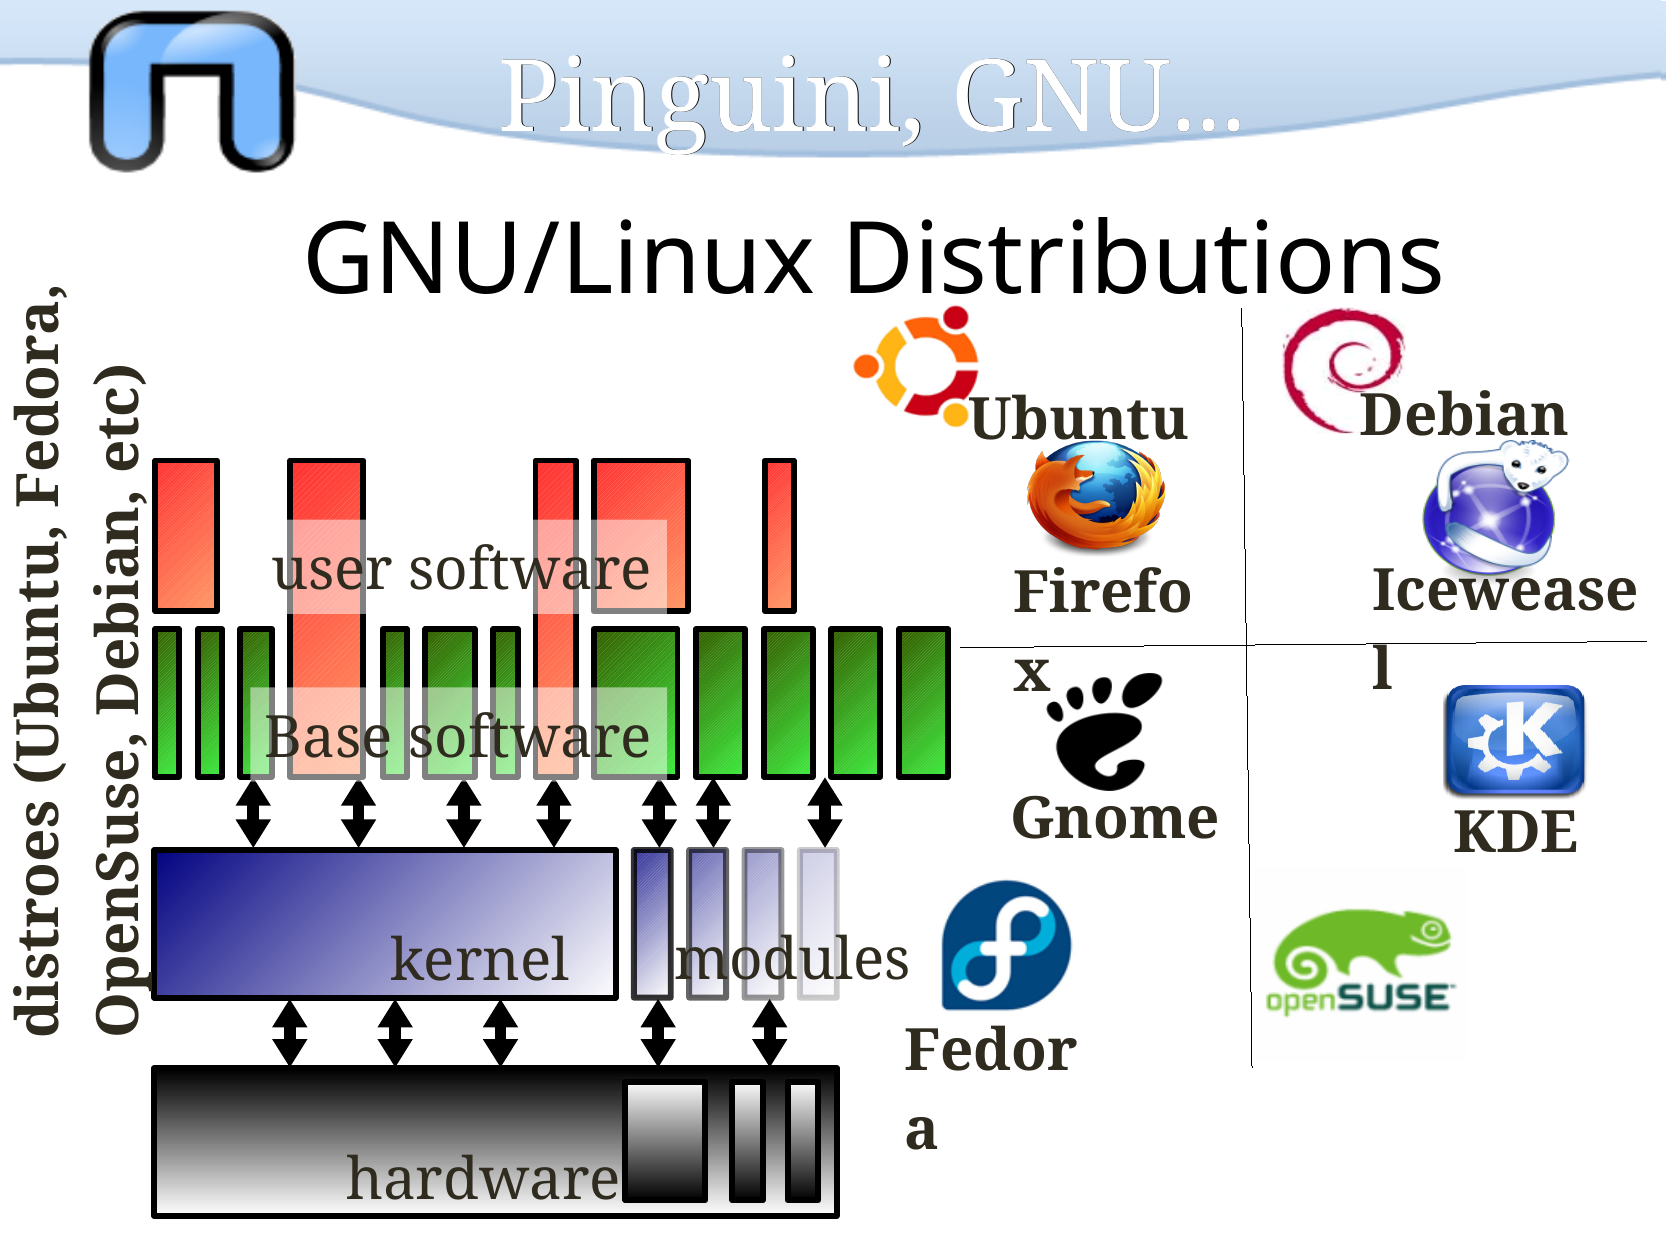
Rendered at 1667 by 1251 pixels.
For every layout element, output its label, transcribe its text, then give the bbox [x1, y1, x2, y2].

text_box [425, 629, 475, 687]
text_box user software [256, 519, 647, 610]
text_box distroes (Ubuntu, Fedora, OpenSuse, Debian, etc) [0, 332, 156, 1054]
text_box [898, 629, 949, 777]
text_box Ubuntu [953, 371, 1205, 467]
picture [396, 1000, 500, 1068]
text_box [696, 629, 746, 777]
text_box [290, 614, 364, 687]
text_box [535, 460, 577, 519]
text_box hardware [331, 1129, 612, 1220]
text_box [799, 849, 837, 910]
text_box Gnome [995, 769, 1247, 860]
text_box [156, 629, 179, 777]
text_box [593, 460, 688, 612]
text_box [382, 629, 408, 687]
text_box [240, 629, 272, 777]
text_box [765, 460, 794, 612]
text_box Firefox [998, 542, 1226, 634]
text_box [831, 629, 881, 777]
text_box Pinguini, GNU... [483, 16, 1279, 166]
text_box [763, 629, 813, 777]
title GNU/Linux Distributions [203, 212, 1546, 371]
text_box [493, 629, 518, 687]
text_box [156, 460, 217, 612]
text_box [156, 849, 616, 998]
text_box Iceweasel [1357, 540, 1667, 632]
text_box Debian [1344, 365, 1572, 457]
picture [0, 0, 1667, 1251]
text_box [290, 460, 364, 519]
text_box [633, 849, 671, 998]
picture [43, 315, 54, 323]
picture [659, 1000, 769, 1068]
text_box kernel [375, 910, 568, 1000]
text_box Fedora [889, 1001, 1117, 1092]
text_box [689, 849, 727, 910]
text_box Base software [250, 687, 668, 777]
text_box modules [659, 910, 913, 1000]
text_box [535, 614, 577, 687]
text_box [197, 629, 222, 777]
text_box [154, 1068, 837, 1216]
text_box KDE [1438, 783, 1606, 874]
text_box [744, 849, 782, 910]
text_box [593, 629, 678, 777]
